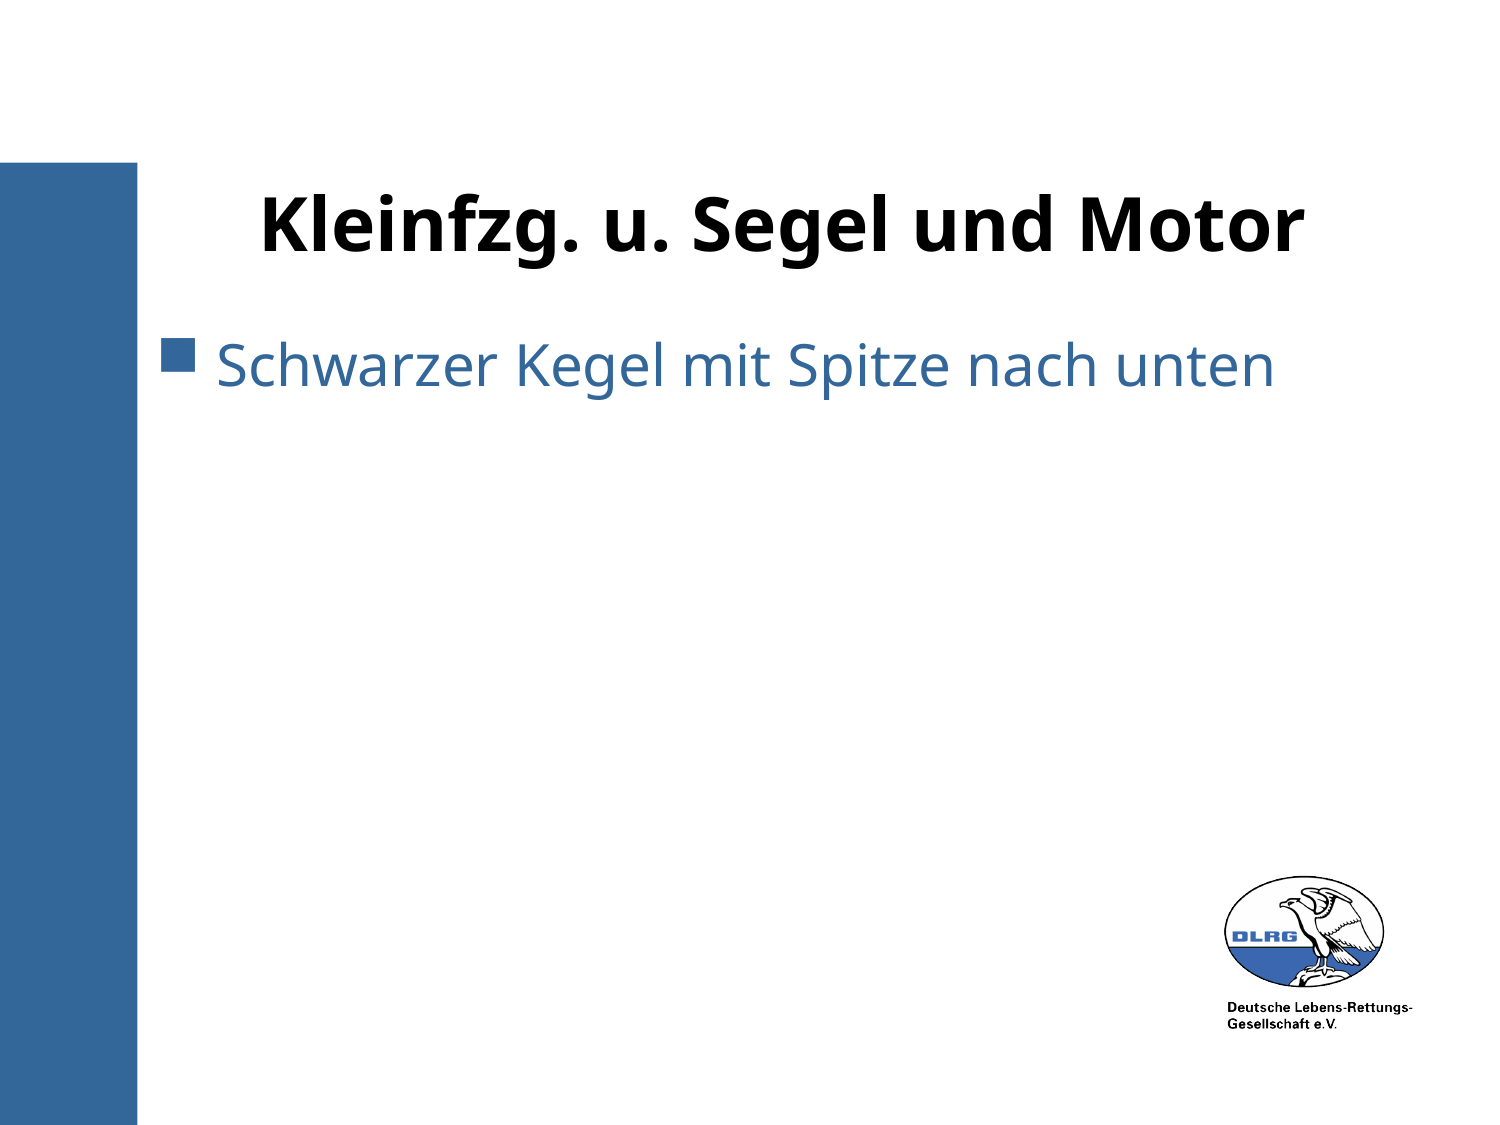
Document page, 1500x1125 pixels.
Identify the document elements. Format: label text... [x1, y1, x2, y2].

title [365, 112, 1450, 276]
text_box Kleinfzg. u. Segel und Motor [244, 169, 365, 275]
text_box Schwarzer Kegel mit Spitze nach unten [141, 295, 1454, 566]
picture [1224, 874, 1413, 1030]
